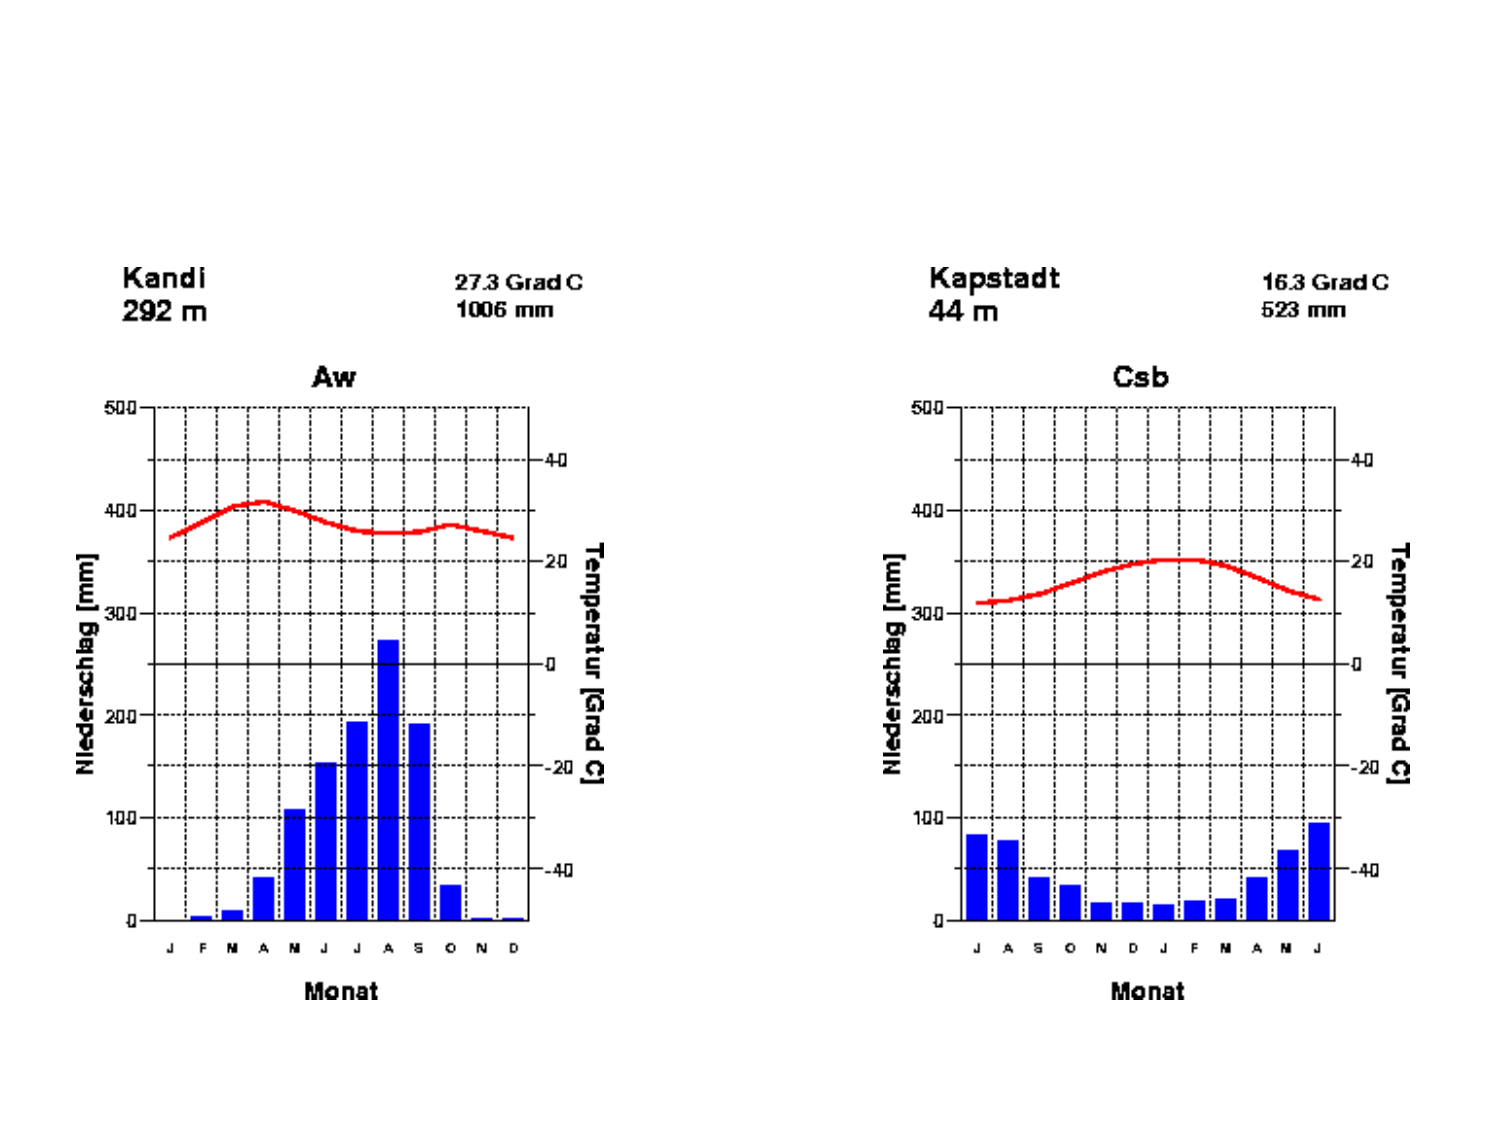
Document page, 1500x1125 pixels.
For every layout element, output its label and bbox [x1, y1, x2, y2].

picture [883, 267, 1410, 1000]
picture [76, 267, 604, 1000]
